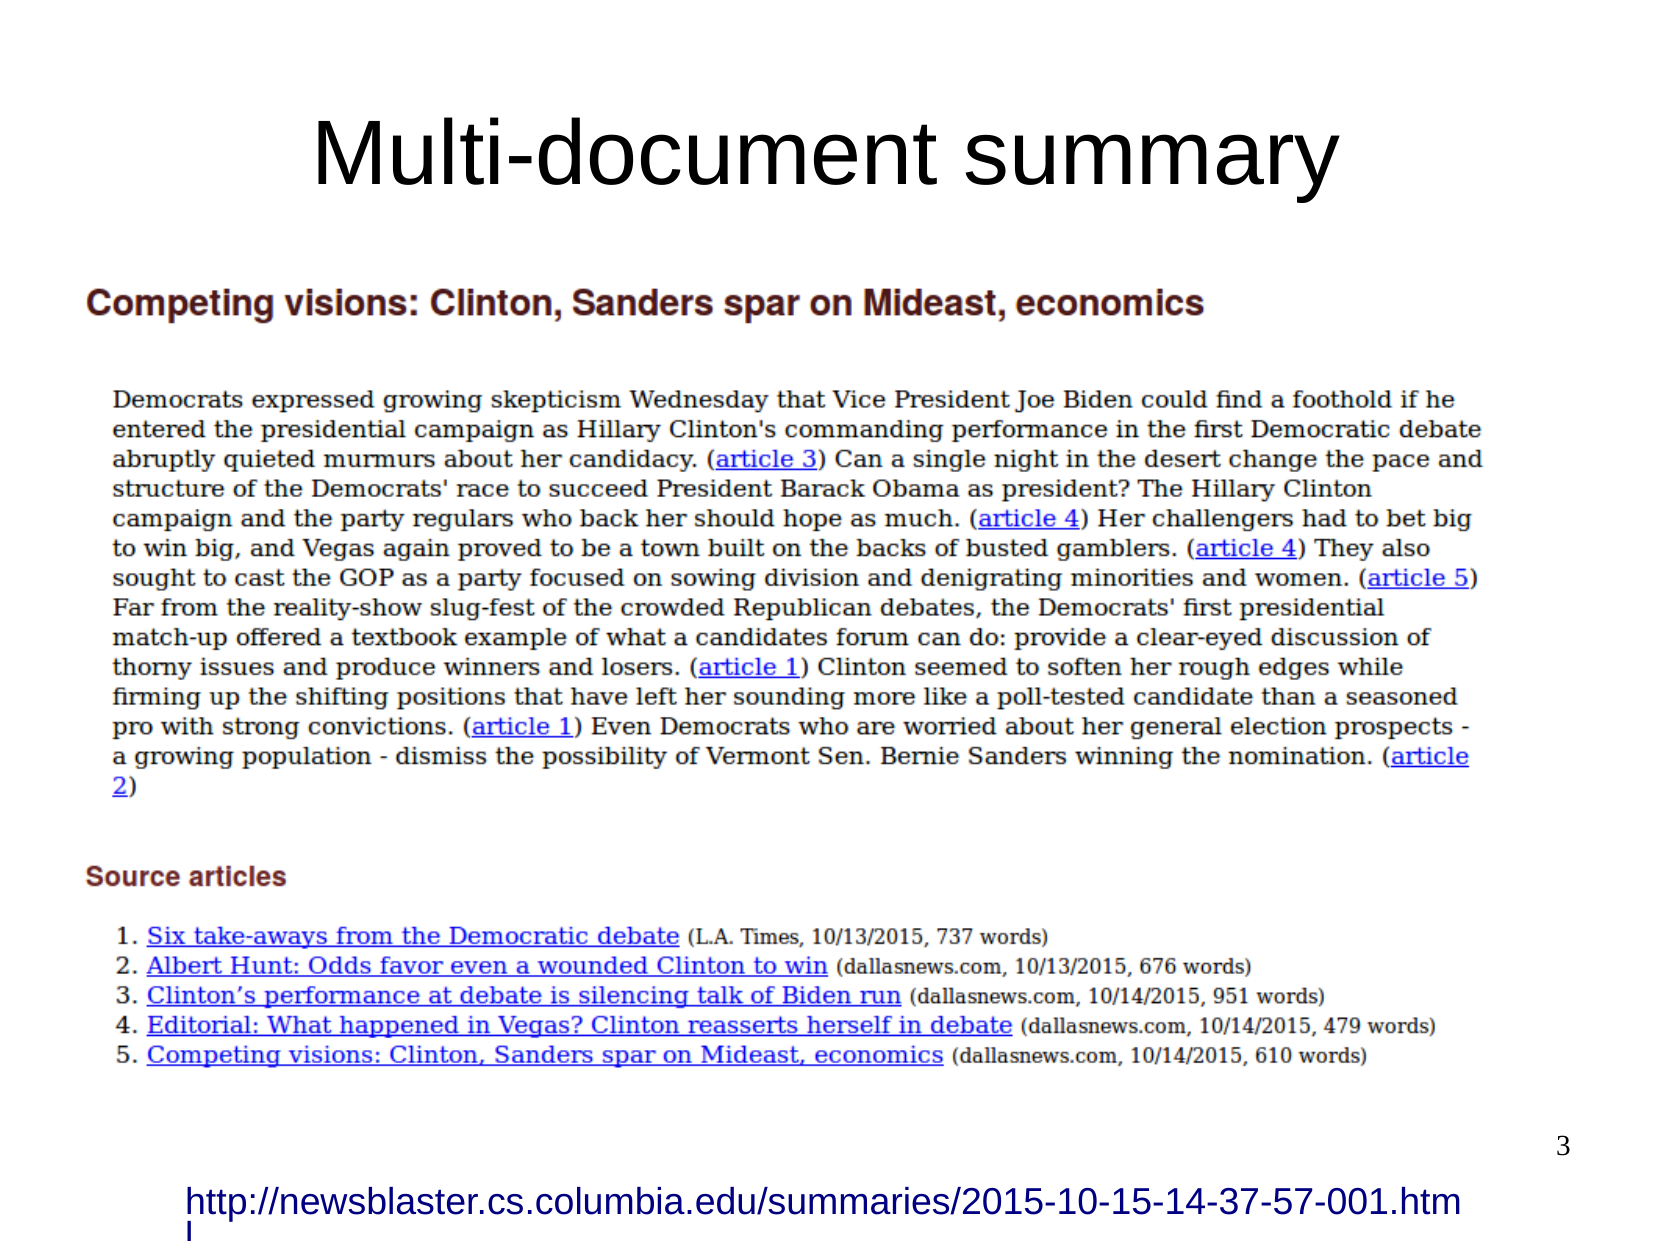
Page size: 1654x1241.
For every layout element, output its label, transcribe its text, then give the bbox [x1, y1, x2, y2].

picture [75, 264, 1524, 1111]
text_box http://newsblaster.cs.columbia.edu/summaries/2015-10-15-14-37-57-001.html [170, 1173, 1486, 1231]
title Multi-document summary [82, 49, 1571, 257]
